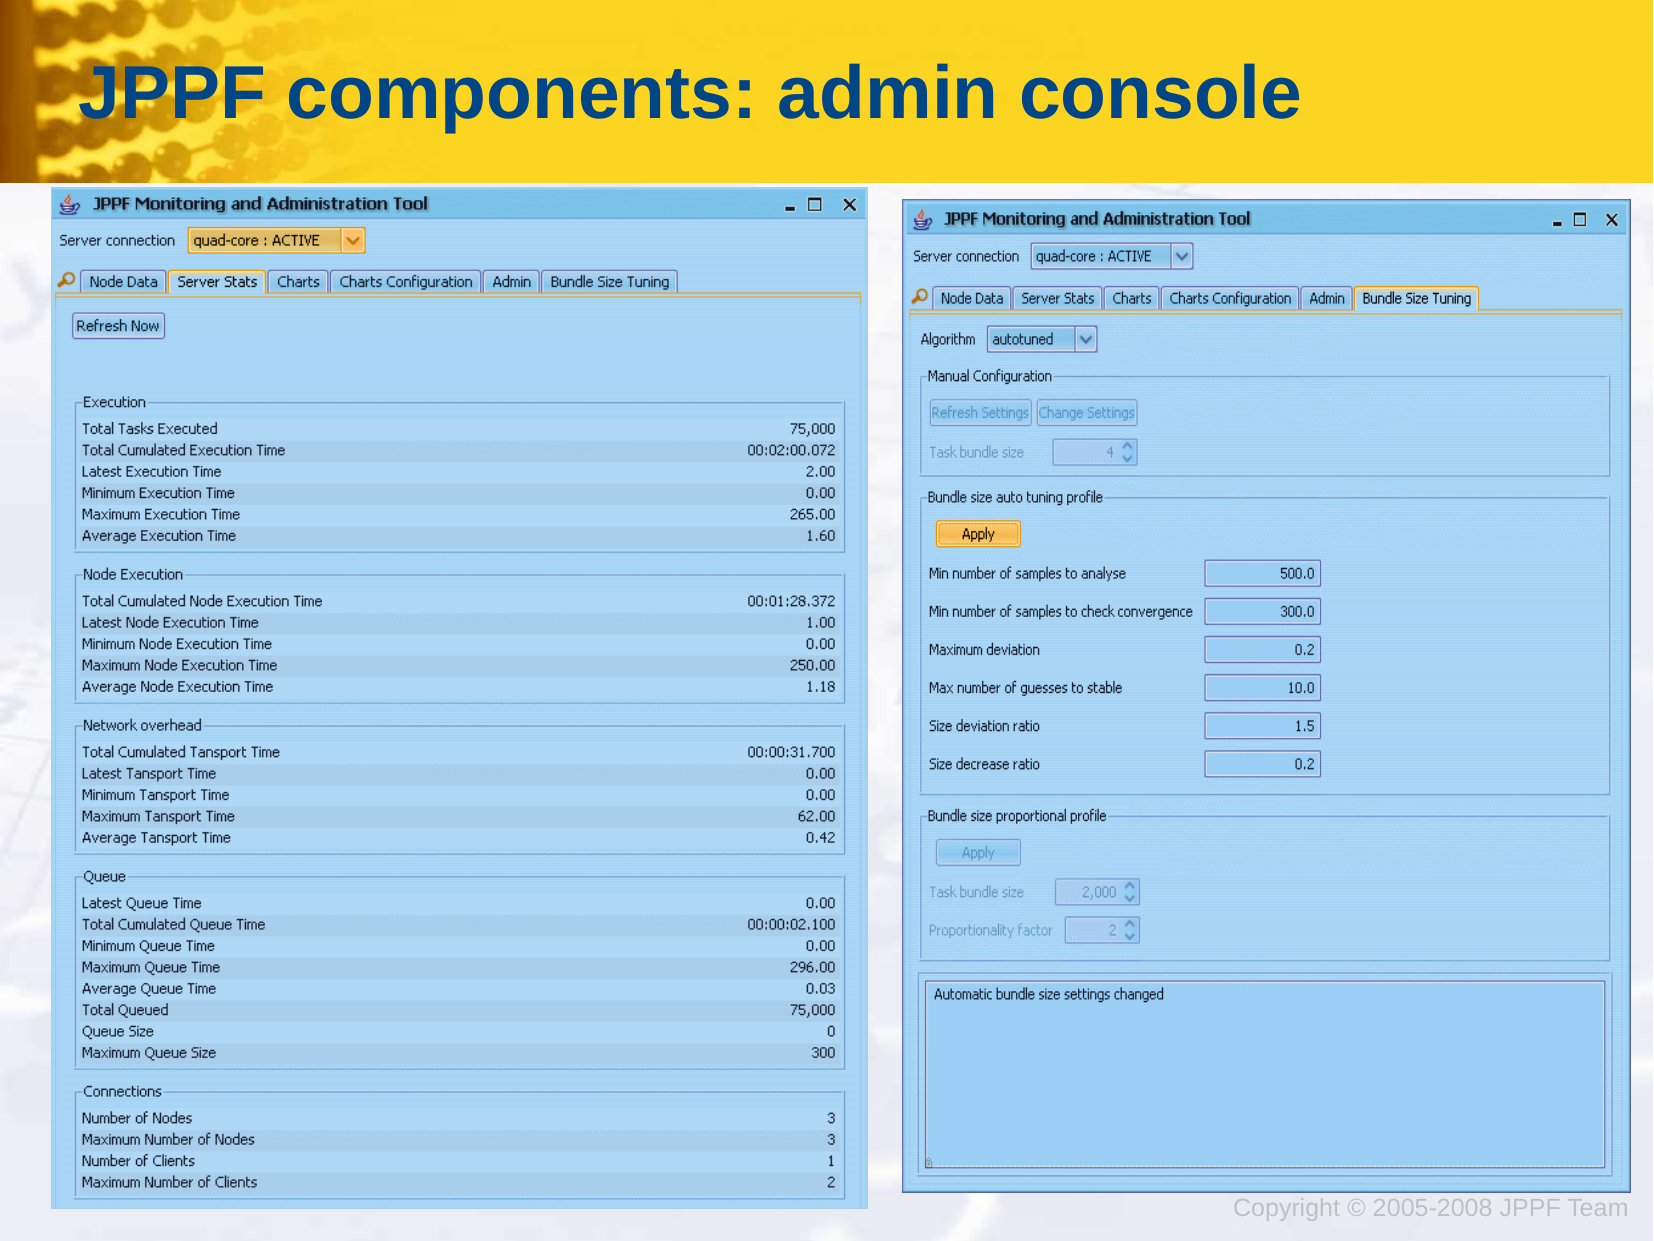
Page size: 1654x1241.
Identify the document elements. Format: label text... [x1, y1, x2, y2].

picture [0, 0, 1654, 1241]
title JPPF components: admin console [78, 17, 1567, 168]
